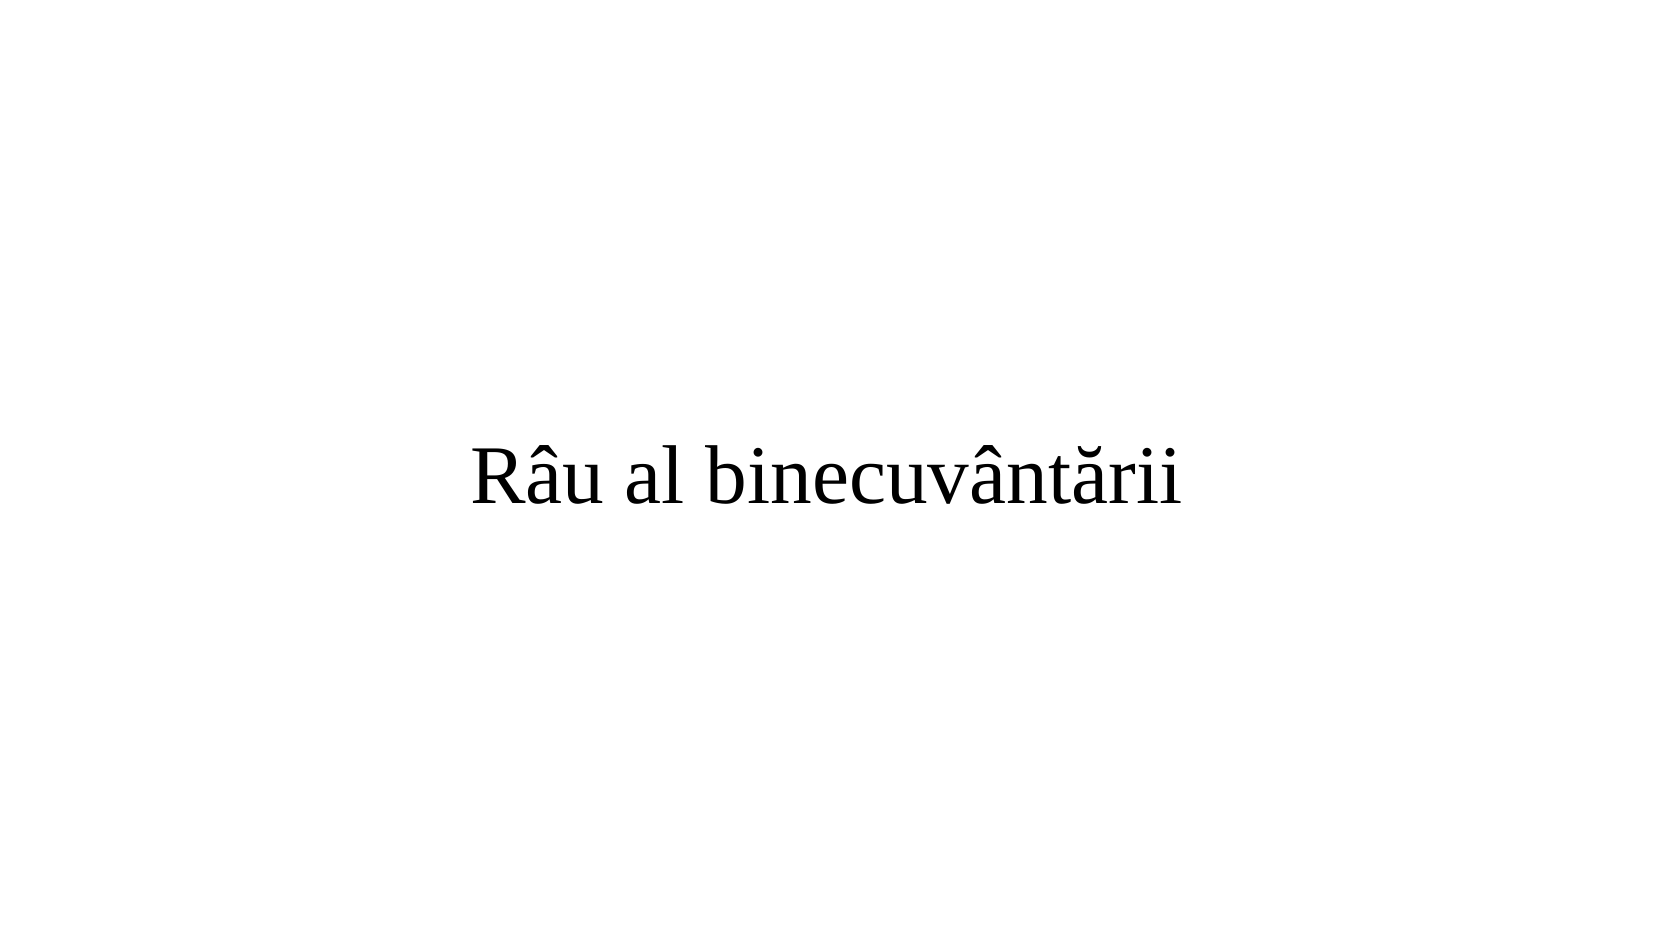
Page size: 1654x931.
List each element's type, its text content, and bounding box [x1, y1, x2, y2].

title Râu al binecuvântării [165, 420, 1489, 522]
